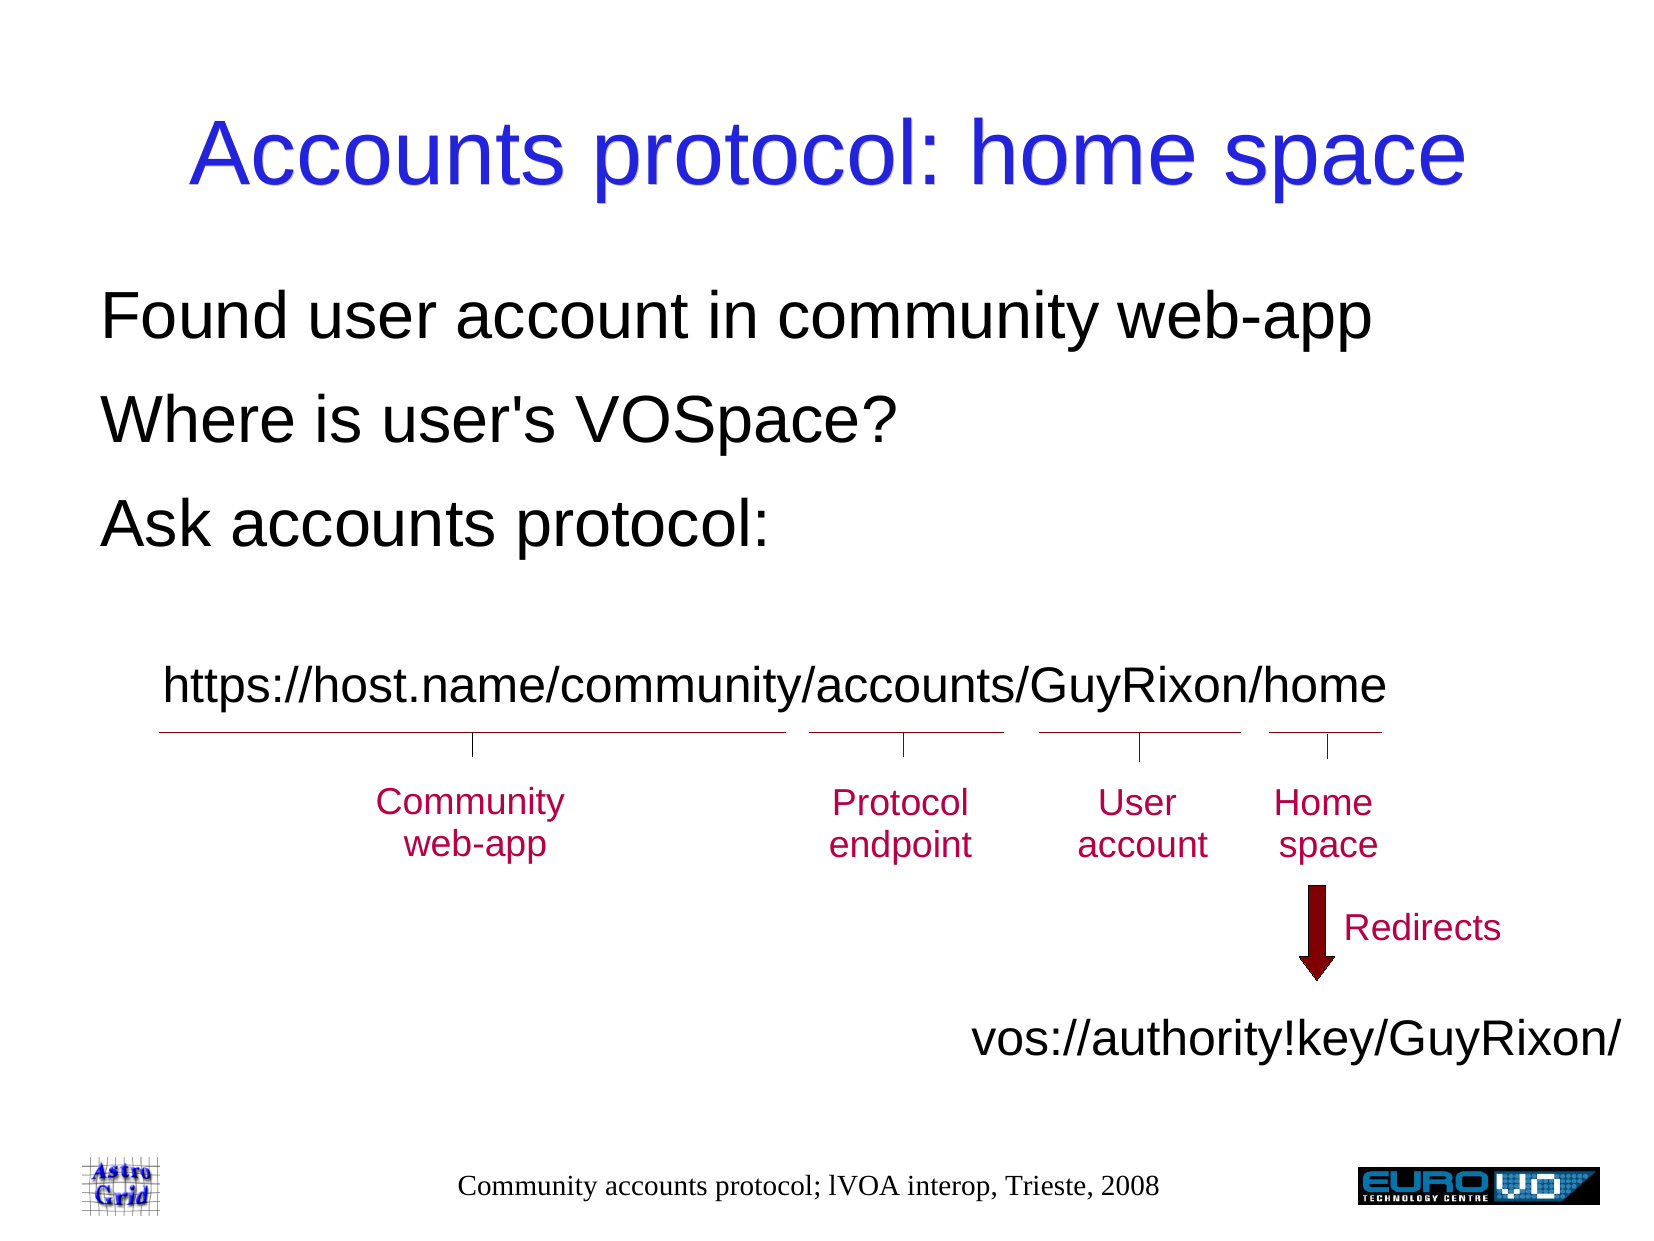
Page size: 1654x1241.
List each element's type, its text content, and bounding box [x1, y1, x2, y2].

text_box Home space [1192, 773, 1465, 876]
title Accounts protocol: home space [88, 56, 1571, 250]
list Found user account in community web-app Where is user's VOSpace? Ask accounts protocol: [82, 277, 1571, 603]
text_box Redirects [1329, 899, 1517, 958]
text_box https://host.name/community/accounts/GuyRixon/home [147, 649, 1530, 723]
text_box User account [1027, 773, 1192, 876]
text_box Community web-app [265, 772, 686, 875]
text_box vos://authority!key/GuyRixon/ [956, 1002, 1654, 1075]
picture [82, 1157, 160, 1216]
text_box [1299, 885, 1334, 981]
picture [1358, 1167, 1600, 1205]
text_box Protocol endpoint [738, 773, 1027, 876]
